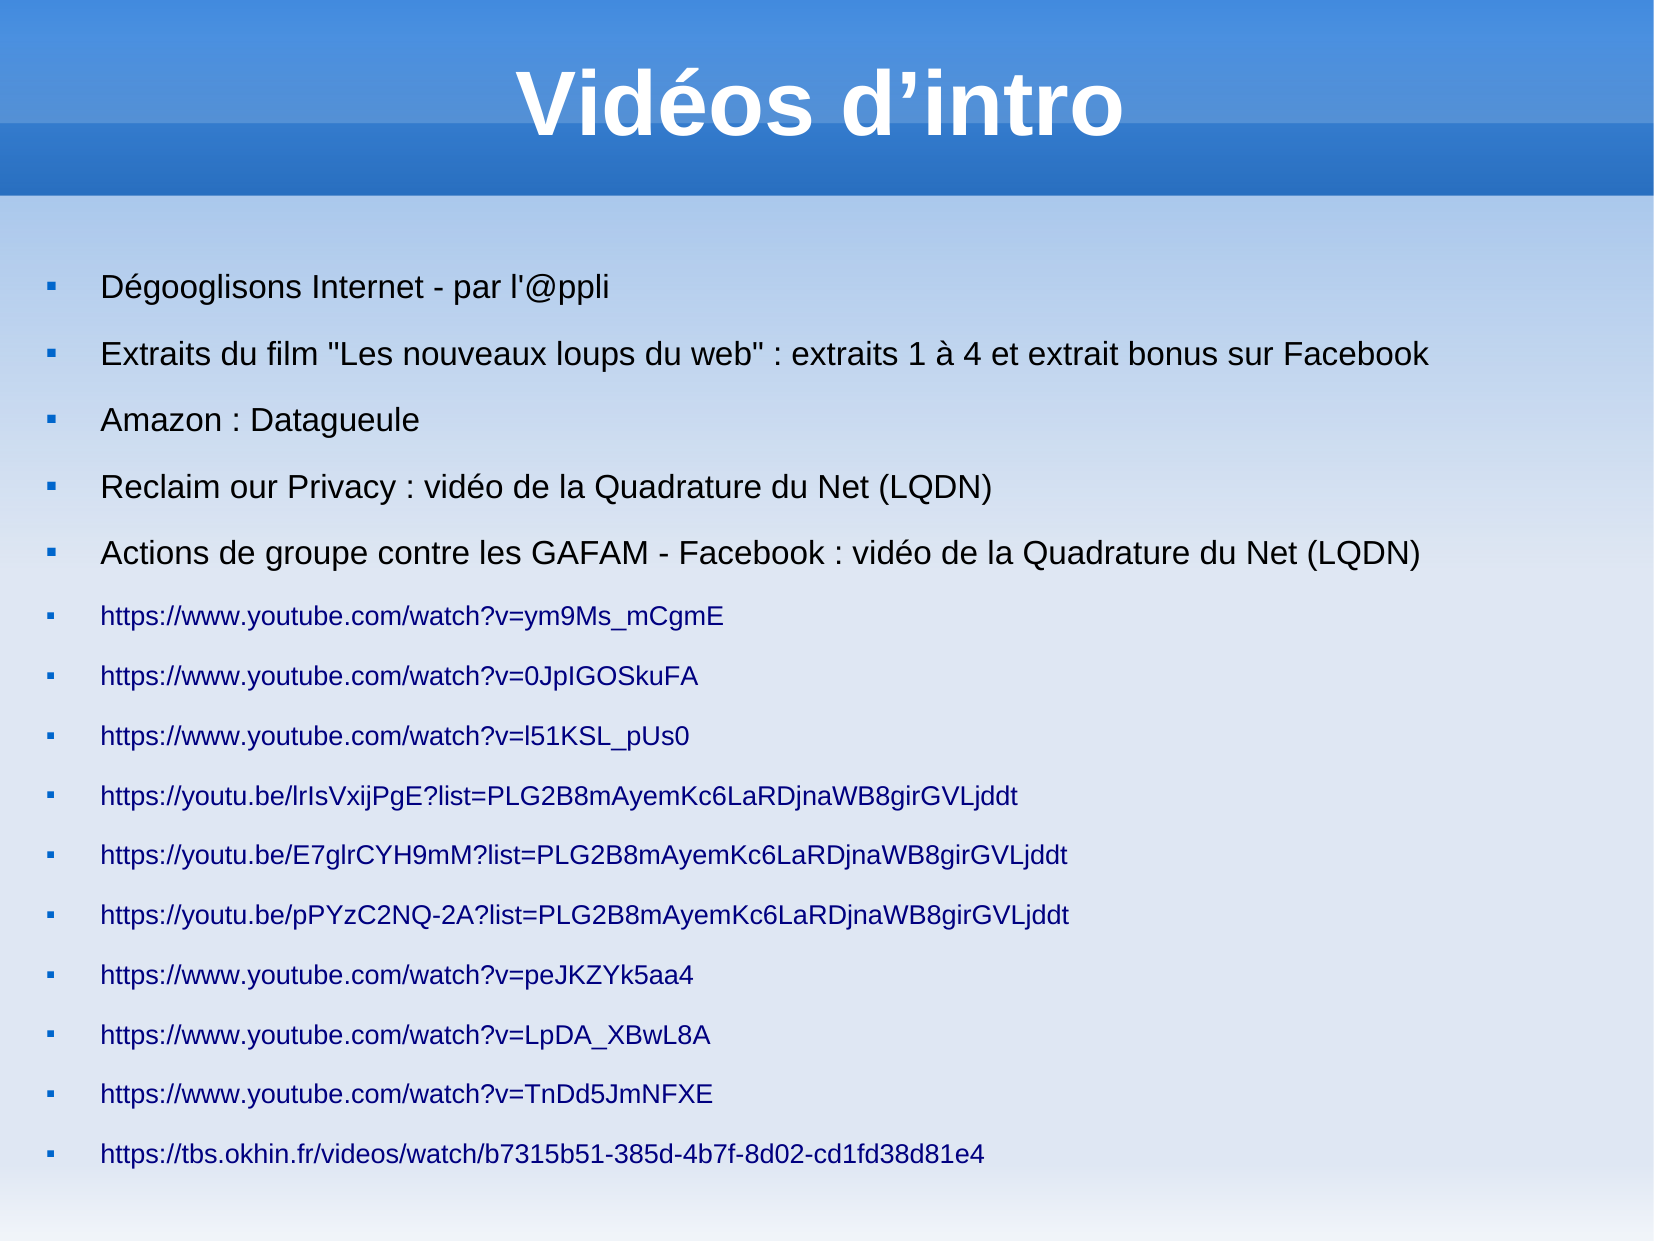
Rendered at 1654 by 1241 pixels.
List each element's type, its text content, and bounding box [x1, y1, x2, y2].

title Vidéos d’intro [76, 0, 1565, 208]
list Dégooglisons Internet - par l'@ppli Extraits du film "Les nouveaux loups du web" : extraits 1 à 4 et extrait bonus sur Facebook Amazon : Datagueule Reclaim our Privacy : vidéo de la Quadrature du Net (LQDN) Actions de groupe contre les GAFAM - Facebook : vidéo de la Quadrature du Net (LQDN) https://www.youtube.com/watch?v=ym9Ms_mCgmE https://www.youtube.com/watch?v=0JpIGOSkuFA https://www.youtube.com/watch?v=l51KSL_pUs0 https://youtu.be/lrIsVxijPgE?list=PLG2B8mAyemKc6LaRDjnaWB8girGVLjddt https://youtu.be/E7glrCYH9mM?list=PLG2B8mAyemKc6LaRDjnaWB8girGVLjddt https://youtu.be/pPYzC2NQ-2A?list=PLG2B8mAyemKc6LaRDjnaWB8girGVLjddt https://www.youtube.com/watch?v=peJKZYk5aa4 https://www.youtube.com/watch?v=LpDA_XBwL8A https://www.youtube.com/watch?v=TnDd5JmNFXE https://tbs.okhin.fr/videos/watch/b7315b51-385d-4b7f-8d02-cd1fd38d81e4 [29, 220, 1613, 1193]
picture [0, 0, 1654, 1241]
